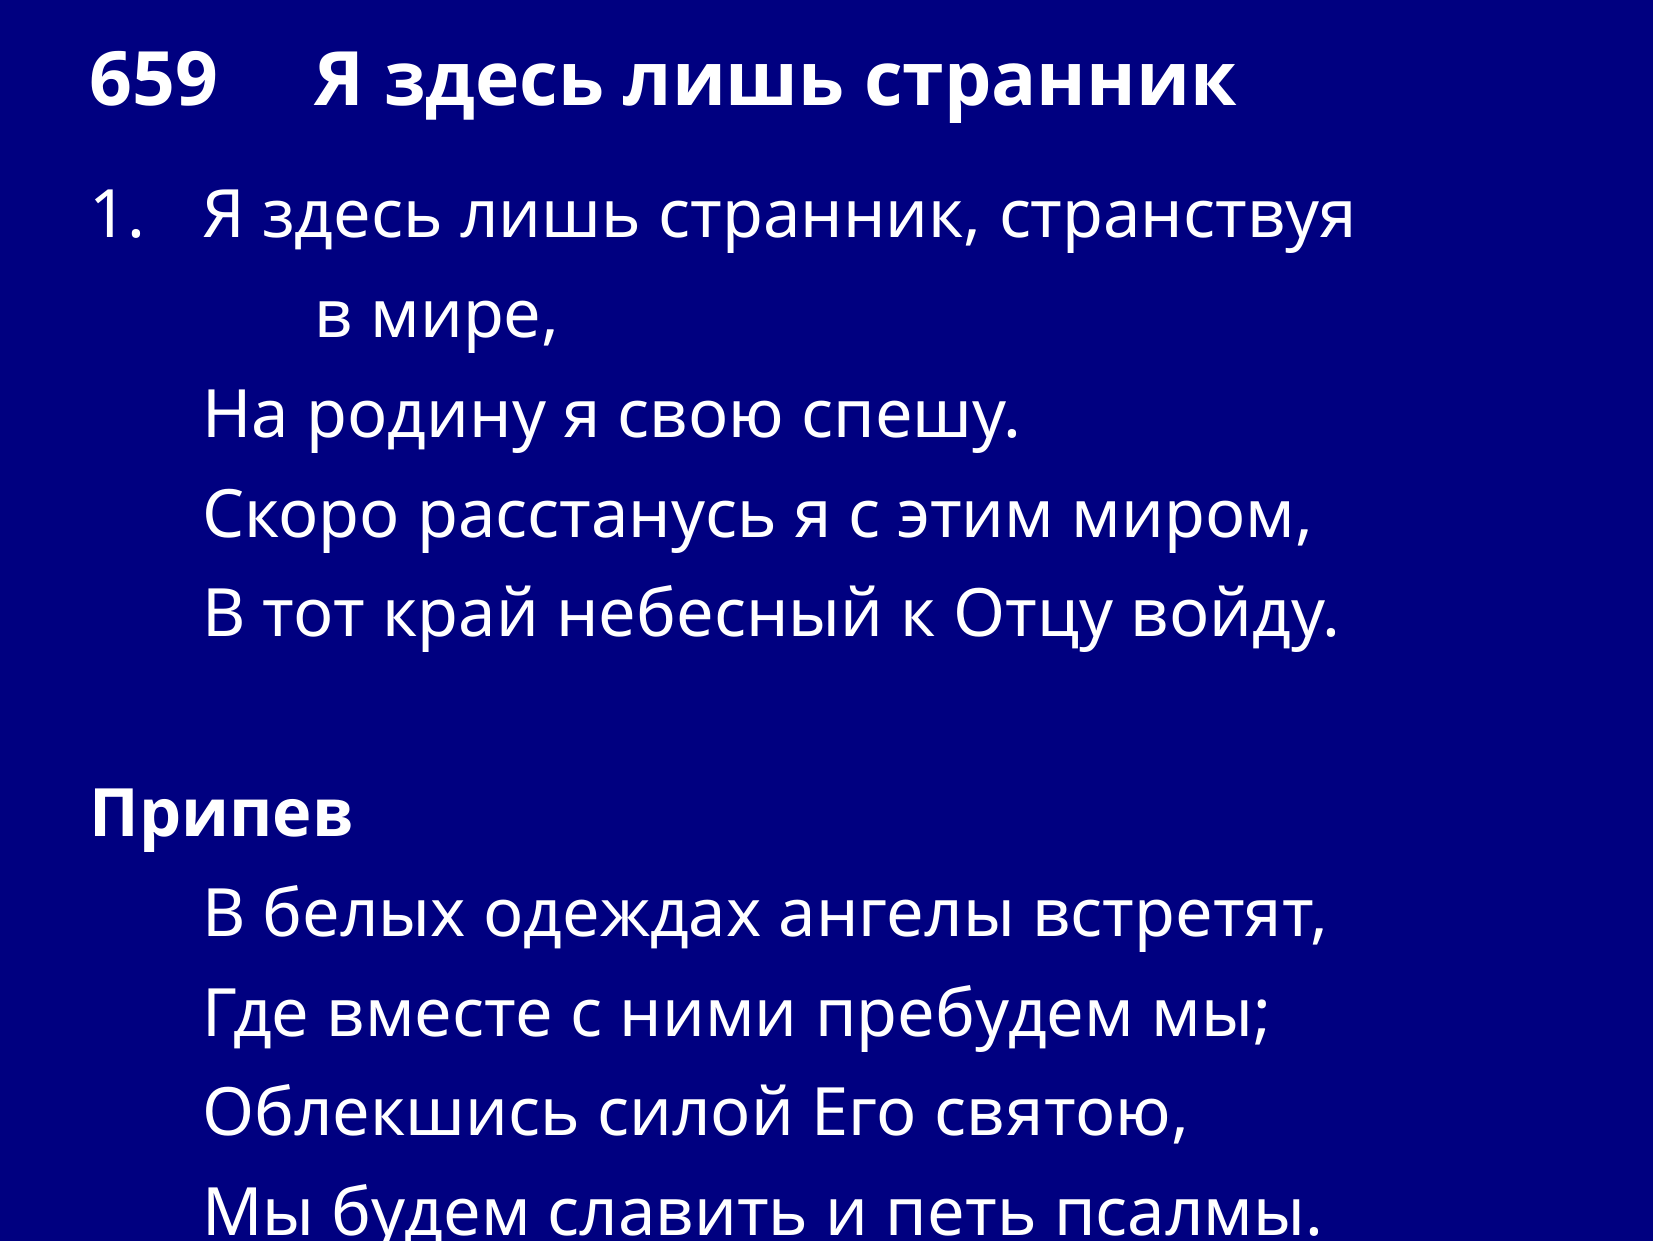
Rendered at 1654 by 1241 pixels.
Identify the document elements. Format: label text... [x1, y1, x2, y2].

text_box 659 Я здесь лишь странник [75, 18, 1576, 131]
text_box 1. Я здесь лишь странник, странствуя в мире, На родину я свою спешу. Скоро расстанусь я с этим миром, В тот край небесный к Отцу войду. Припев В белых одеждах ангелы встретят, Где вместе с ними пребудем мы; Облекшись силой Его святою, Мы будем славить и петь псалмы. [75, 150, 1576, 1163]
